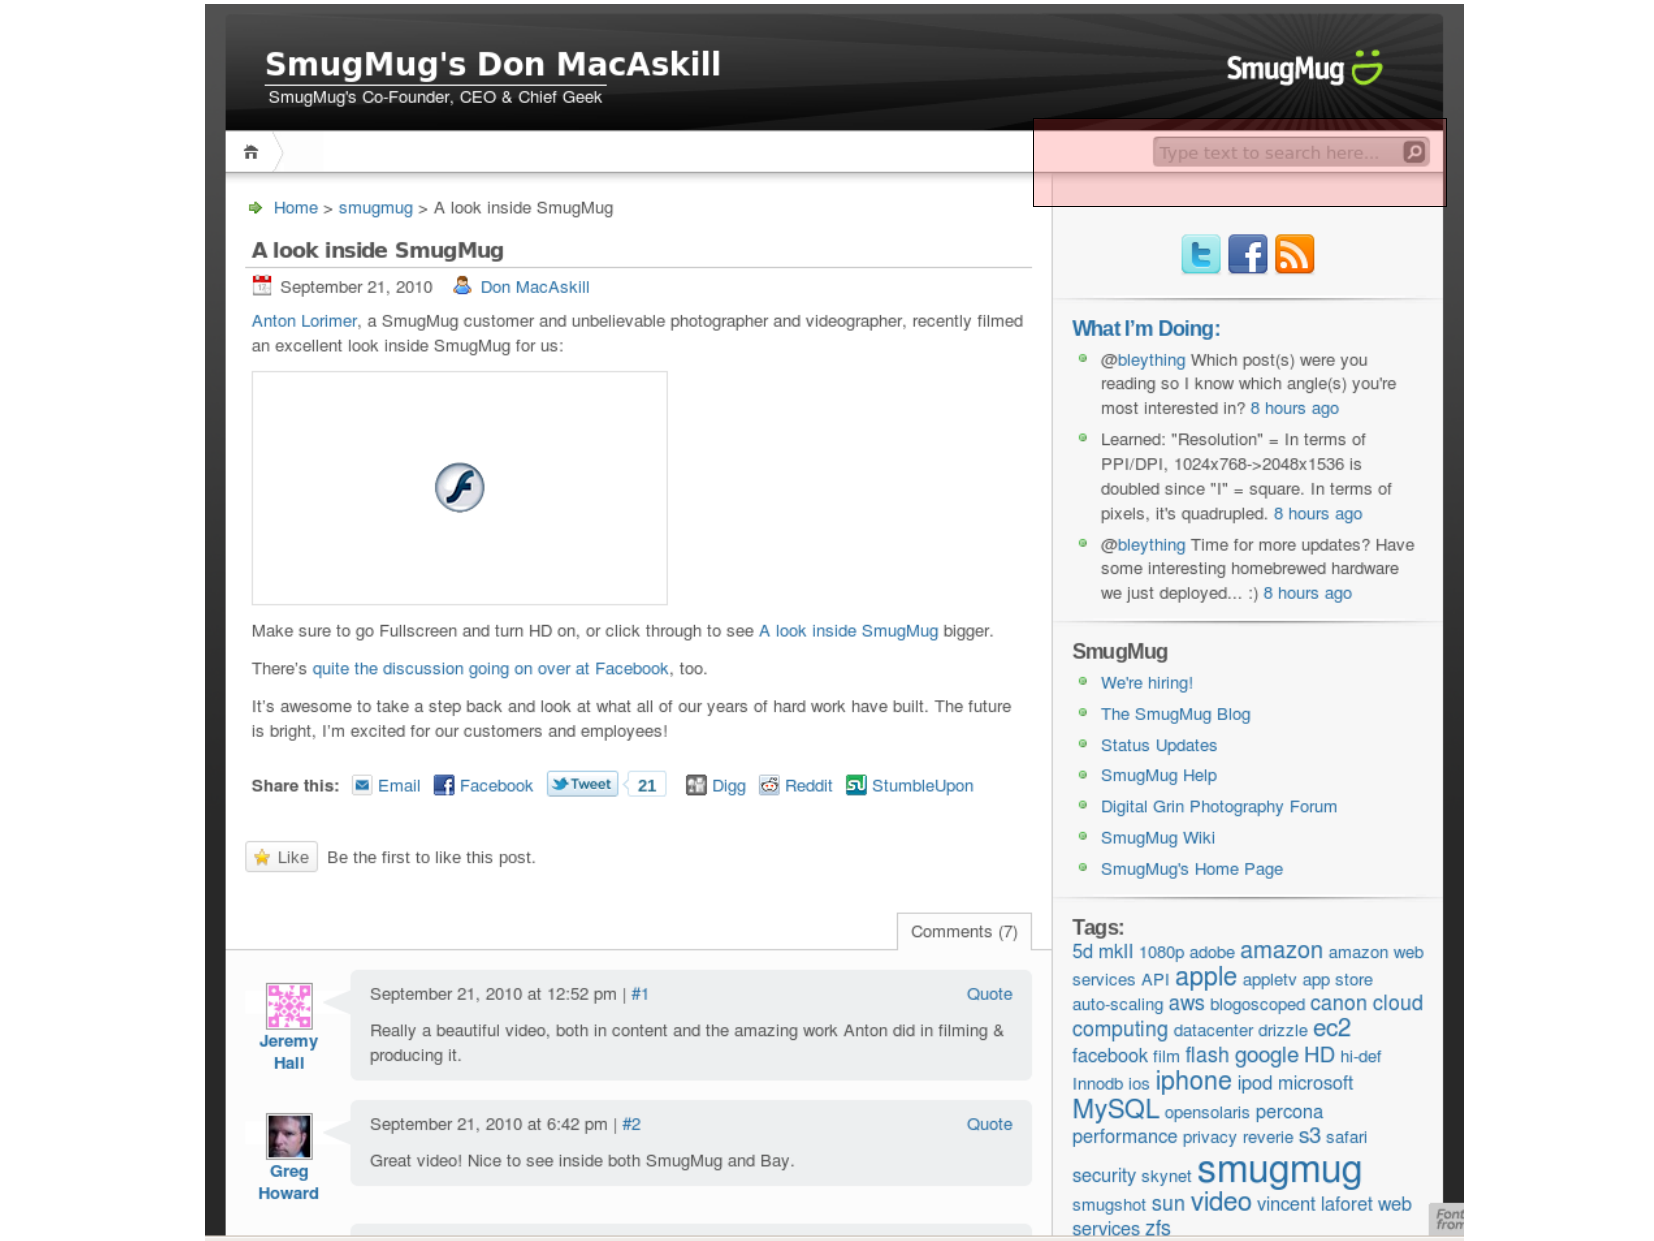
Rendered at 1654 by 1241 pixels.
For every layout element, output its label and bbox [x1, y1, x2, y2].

picture [205, 4, 1464, 1241]
text_box [1033, 118, 1447, 207]
